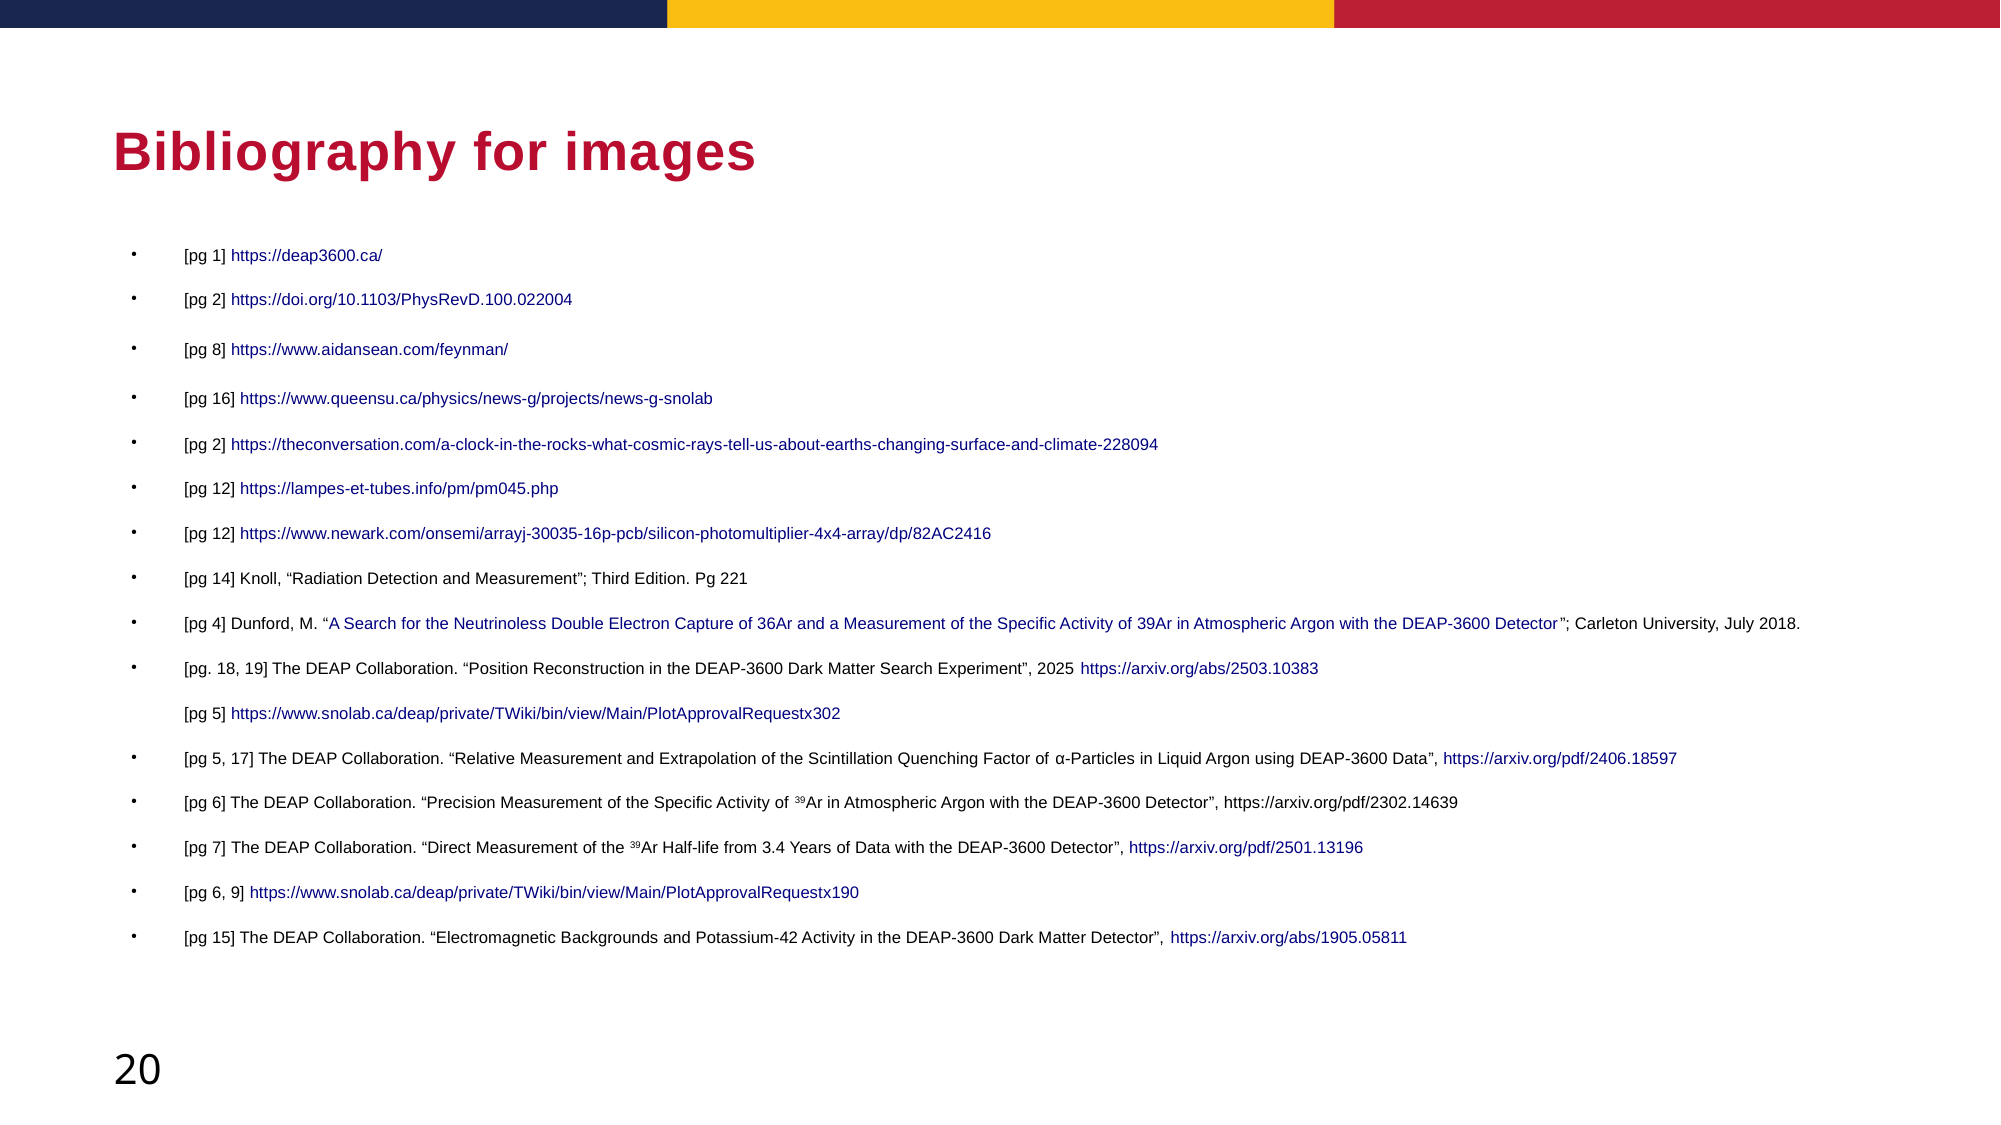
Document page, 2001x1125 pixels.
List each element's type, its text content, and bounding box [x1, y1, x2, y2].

title Bibliography for images [98, 115, 1886, 219]
list [pg 1] https://deap3600.ca/ [pg 2] https://doi.org/10.1103/PhysRevD.100.022004 [pg 8] https://www.aidansean.com/feynman/ [pg 16] https://www.queensu.ca/physics/news-g/projects/news-g-snolab [pg 2] https://theconversation.com/a-clock-in-the-rocks-what-cosmic-rays-tell-us-about-earths-changing-surface-and-climate-228094 [pg 12] https://lampes-et-tubes.info/pm/pm045.php [pg 12] https://www.newark.com/onsemi/arrayj-30035-16p-pcb/silicon-photomultiplier-4x4-array/dp/82AC2416 [pg 14] Knoll, “Radiation Detection and Measurement”; Third Edition. Pg 221 [pg 4] Dunford, M. “A Search for the Neutrinoless Double Electron Capture of 36Ar and a Measurement of the Specific Activity of 39Ar in Atmospheric Argon with the DEAP-3600 Detector”; Carleton University, July 2018. [pg. 18, 19] The DEAP Collaboration. “Position Reconstruction in the DEAP-3600 Dark Matter Search Experiment”, 2025 https://arxiv.org/abs/2503.10383 [pg 5] https://www.snolab.ca/deap/private/TWiki/bin/view/Main/PlotApprovalRequestx302 [pg 5, 17] The DEAP Collaboration. “Relative Measurement and Extrapolation of the Scintillation Quenching Factor of α-Particles in Liquid Argon using DEAP-3600 Data”, https://arxiv.org/pdf/2406.18597 [pg 6] The DEAP Collaboration. “Precision Measurement of the Specific Activity of 39Ar in Atmospheric Argon with the DEAP-3600 Detector”, https://arxiv.org/pdf/2302.14639 [pg 7] The DEAP Collaboration. “Direct Measurement of the 39Ar Half-life from 3.4 Years of Data with the DEAP-3600 Detector”, https://arxiv.org/pdf/2501.13196 [pg 6, 9] https://www.snolab.ca/deap/private/TWiki/bin/view/Main/PlotApprovalRequestx190 [pg 15] The DEAP Collaboration. “Electromagnetic Backgrounds and Potassium-42 Activity in the DEAP-3600 Dark Matter Detector”, https://arxiv.org/abs/1905.05811 [98, 236, 1861, 1013]
picture [0, 0, 2000, 28]
slide_number <number> [99, 1035, 190, 1092]
